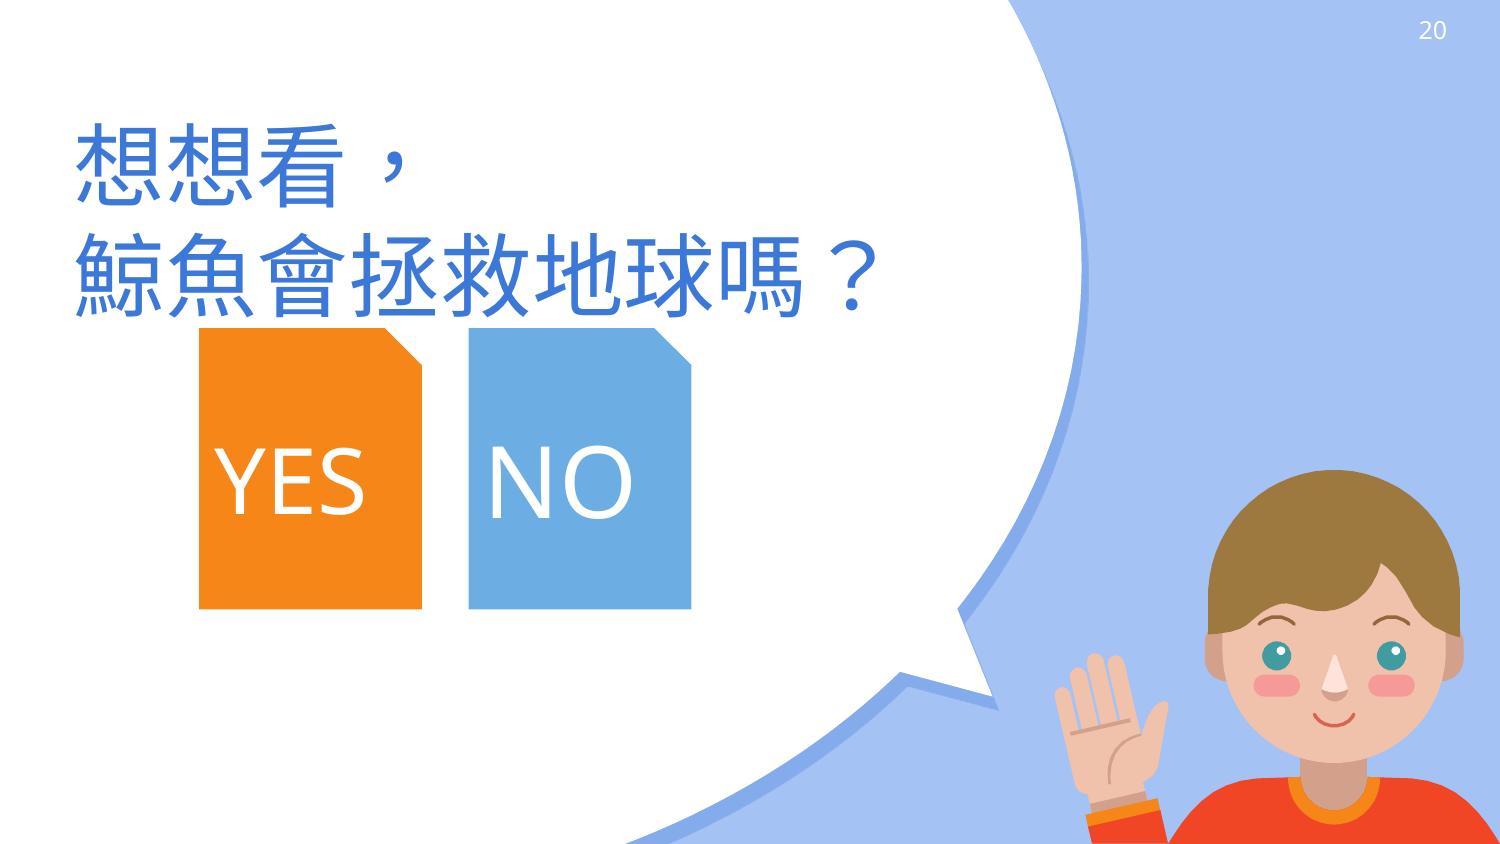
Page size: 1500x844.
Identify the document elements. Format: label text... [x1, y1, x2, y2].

text_box YES [199, 328, 422, 610]
text_box NO [468, 328, 692, 610]
text_box [1054, 470, 1500, 844]
text_box 想想看， 鯨魚會拯救地球嗎？ [58, 93, 1208, 284]
text_box 20 [1403, 0, 1494, 65]
